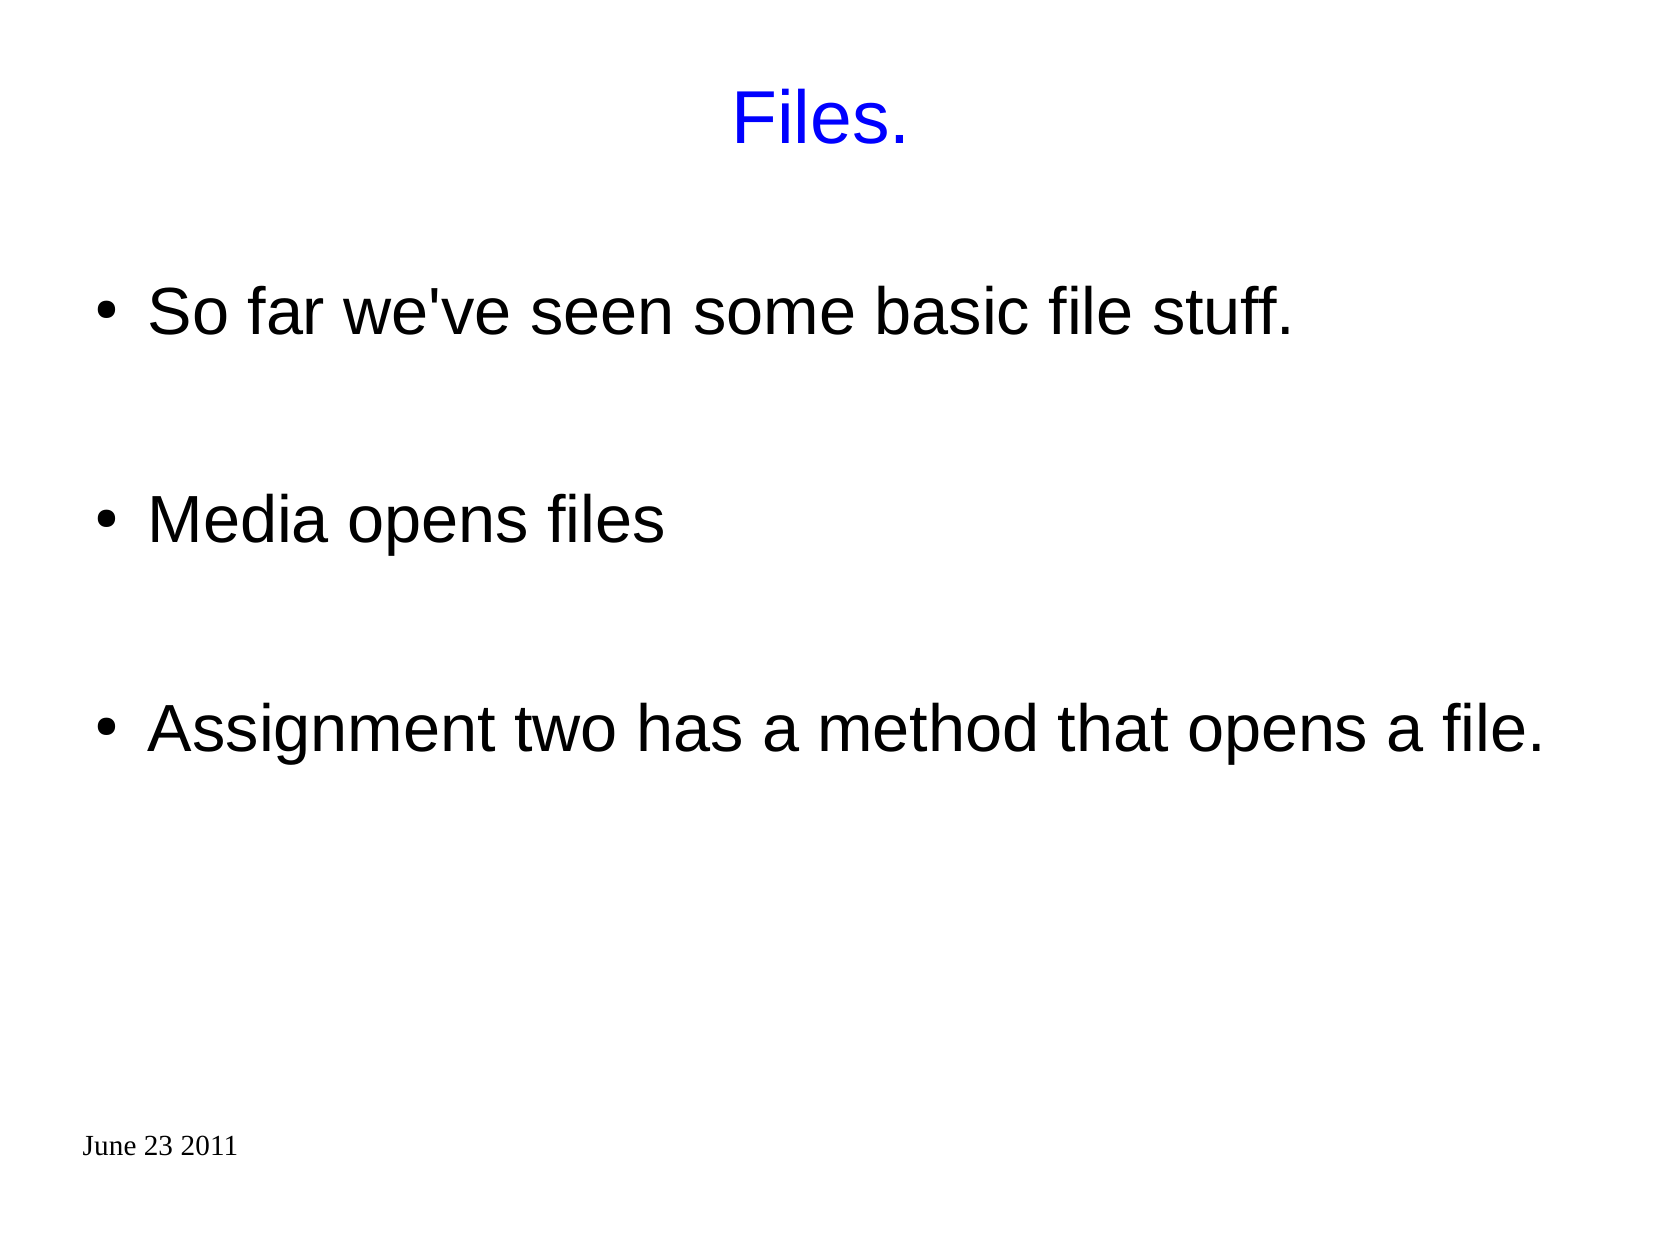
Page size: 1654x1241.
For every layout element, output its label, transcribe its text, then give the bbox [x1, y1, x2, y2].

list So far we've seen some basic file stuff. Media opens files Assignment two has a method that opens a file. [76, 274, 1565, 1093]
title Files. [76, 58, 1565, 178]
